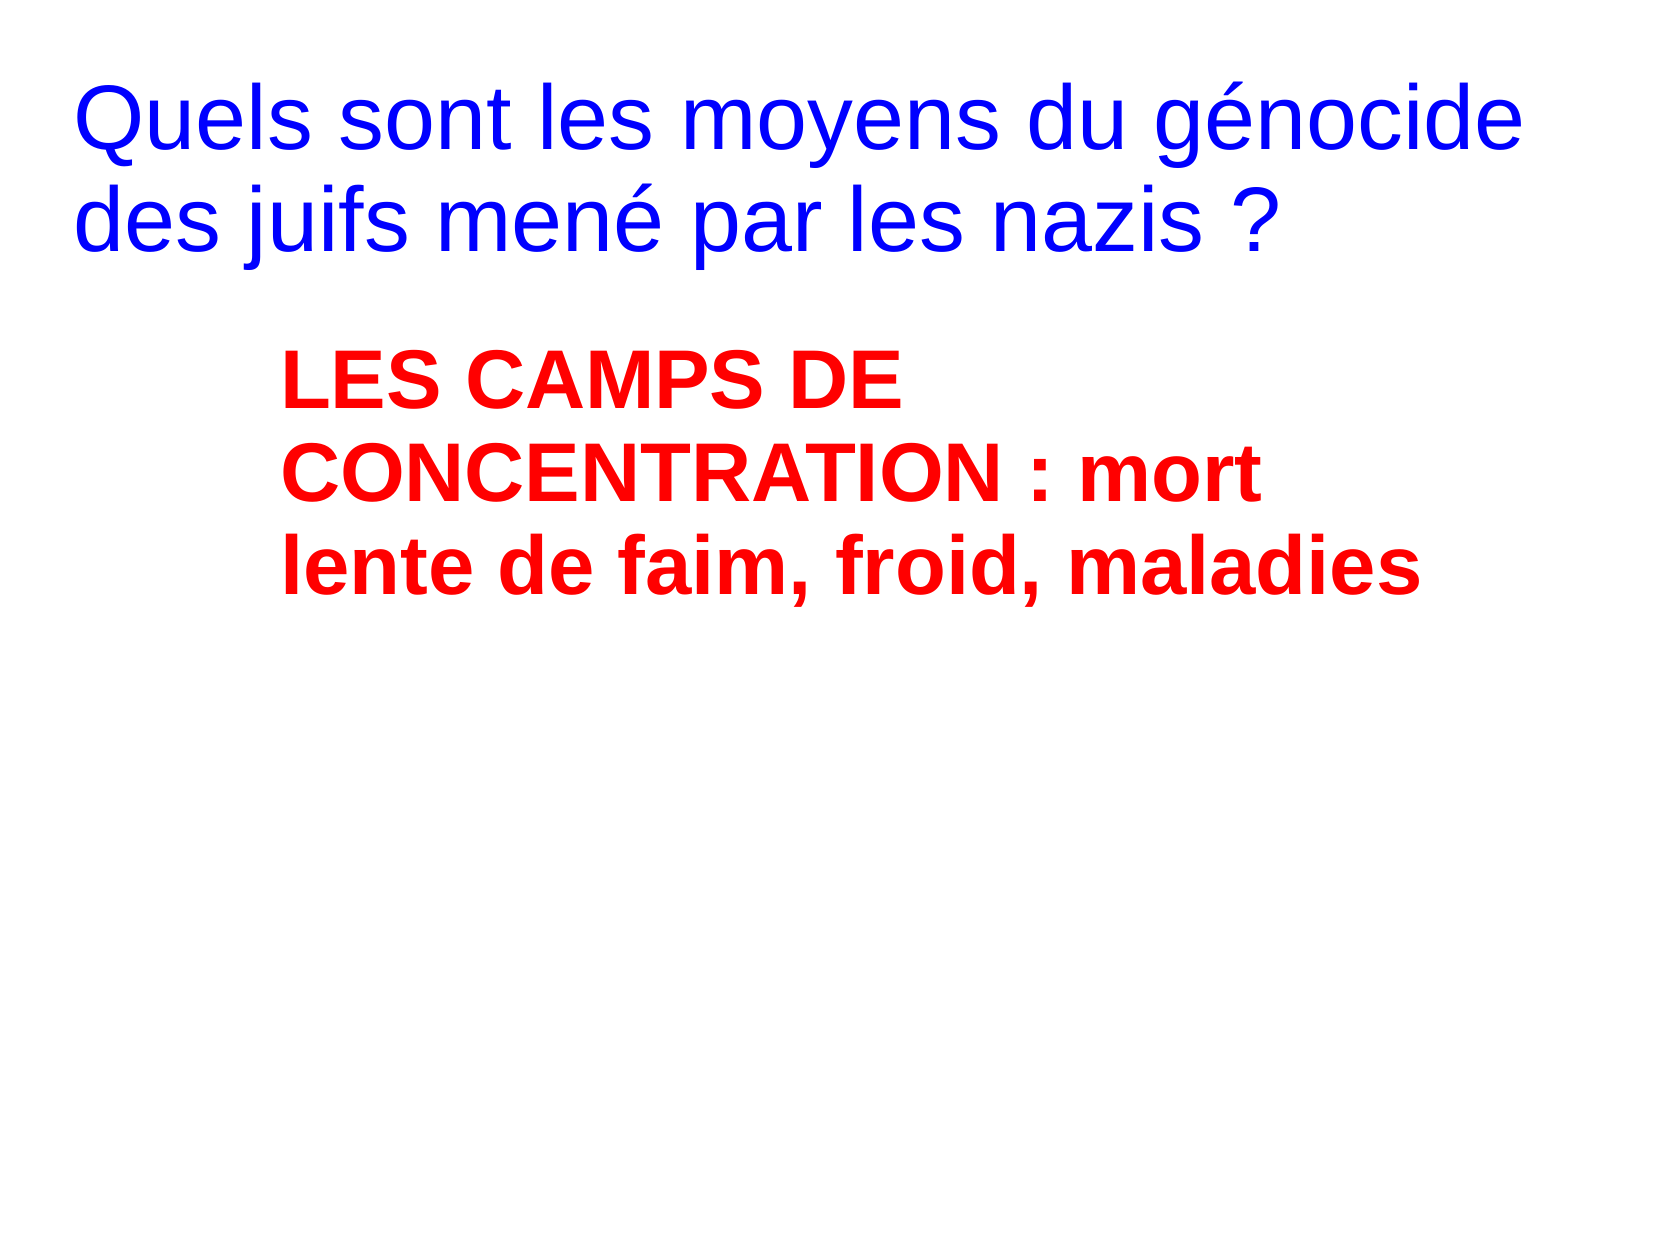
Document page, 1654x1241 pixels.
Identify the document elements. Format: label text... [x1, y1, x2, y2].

text_box LES CAMPS DE CONCENTRATION : mort lente de faim, froid, maladies [265, 326, 1447, 621]
text_box Quels sont les moyens du génocide des juifs mené par les nazis ? [59, 59, 1565, 279]
